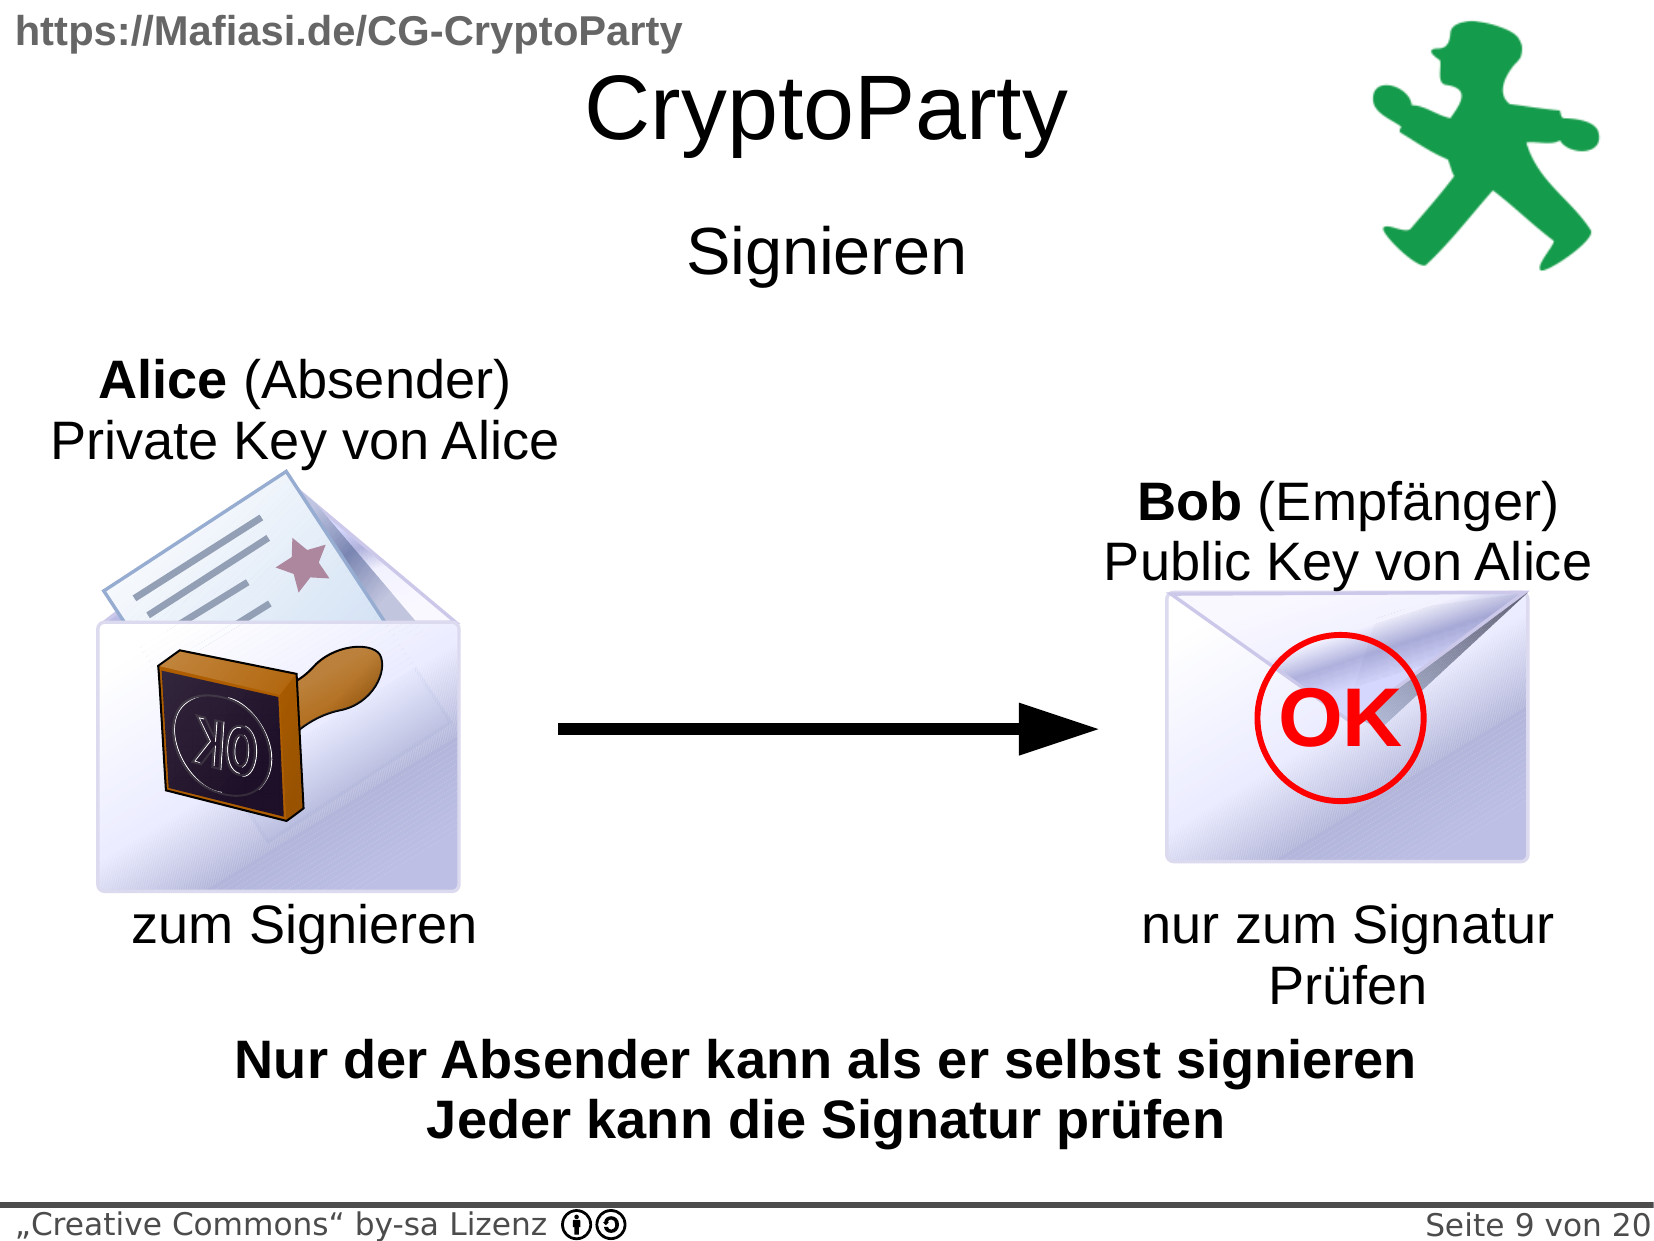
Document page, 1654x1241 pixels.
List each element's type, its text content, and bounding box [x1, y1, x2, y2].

picture [150, 603, 402, 855]
text_box Nur der Absender kann als er selbst signieren Jeder kann die Signatur prüfen [139, 1022, 1514, 1159]
text_box Alice (Absender) Private Key von Alice zum Signieren [0, 342, 611, 1071]
text_box Bob (Empfänger) Public Key von Alice nur zum Signatur Prüfen [1043, 463, 1654, 1136]
text_box OK [1257, 634, 1424, 802]
picture [1317, 0, 1654, 313]
text_box Signieren [37, 206, 1616, 297]
